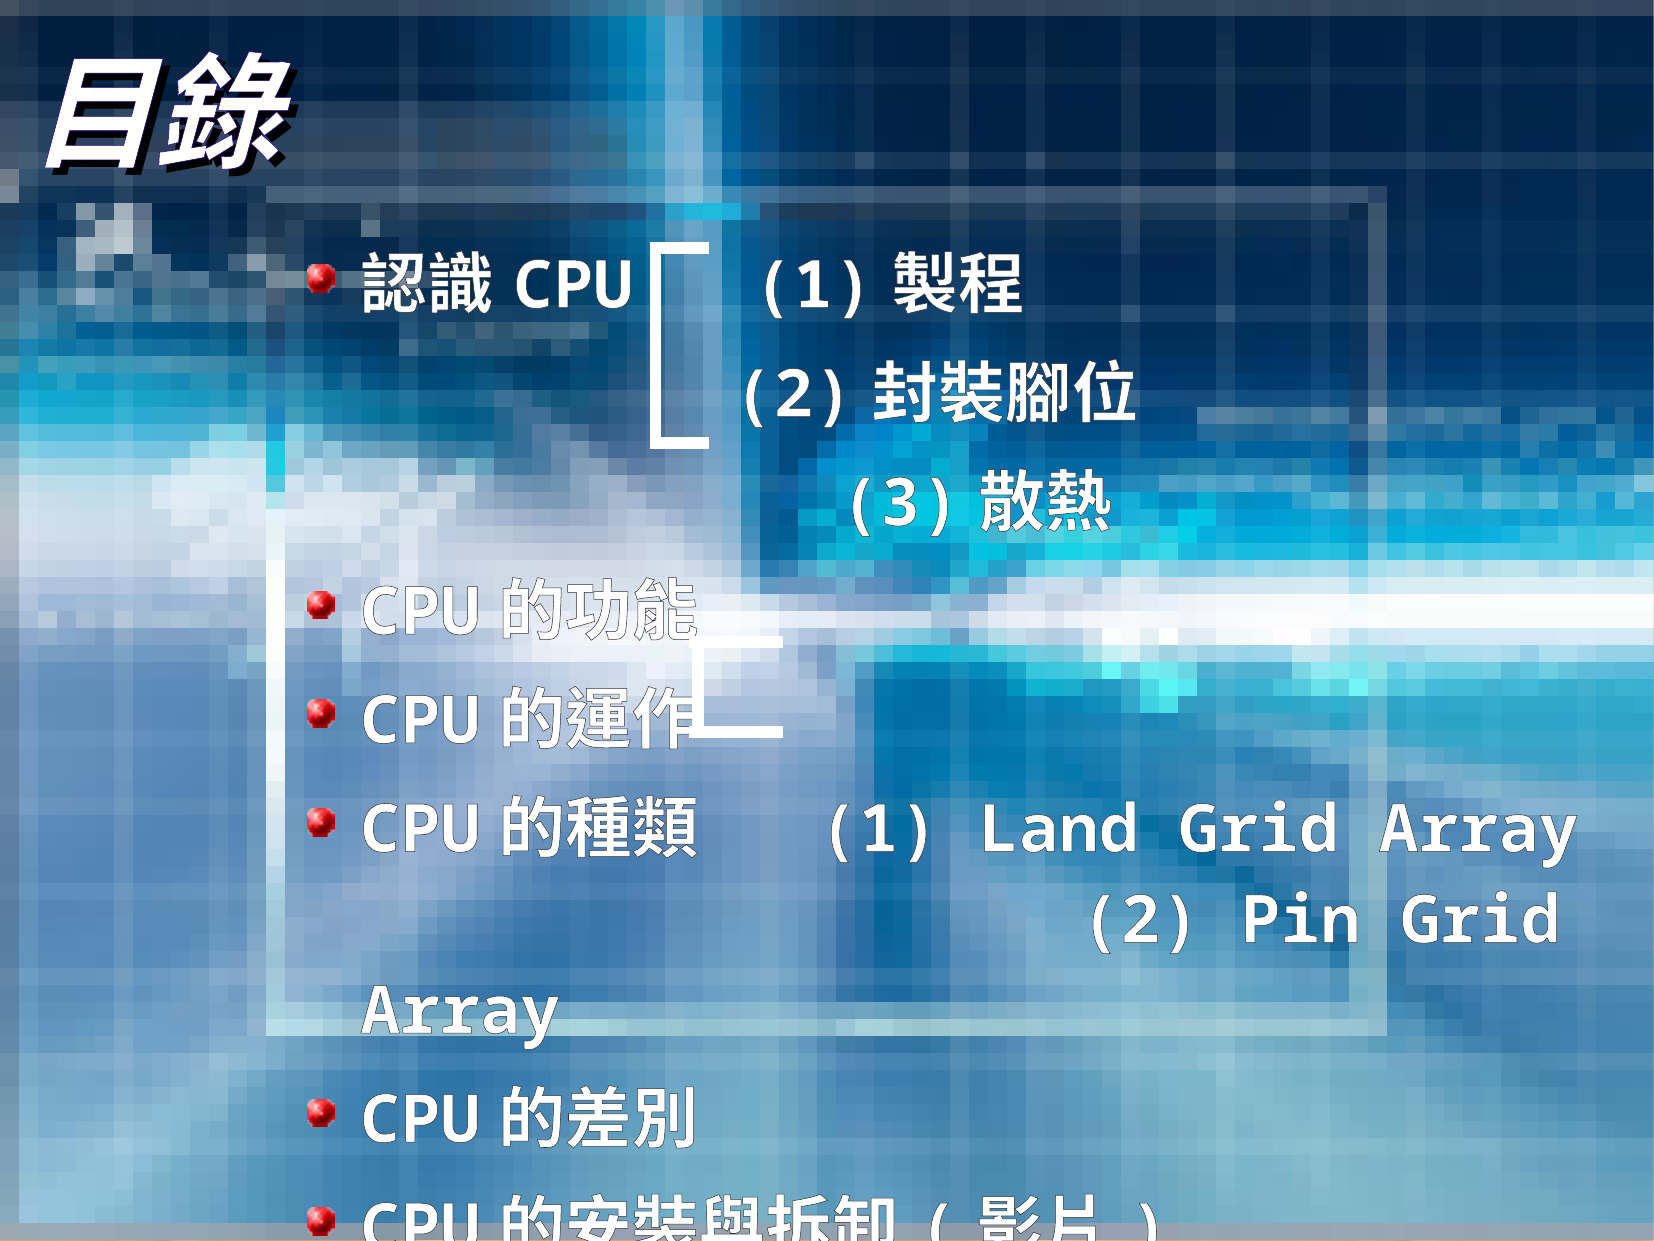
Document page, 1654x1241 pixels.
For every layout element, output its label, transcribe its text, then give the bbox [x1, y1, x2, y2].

picture [800, 1223, 810, 1241]
picture [529, 1213, 553, 1241]
picture [640, 1218, 659, 1229]
picture [715, 1229, 729, 1233]
picture [785, 1215, 792, 1227]
picture [1062, 1235, 1086, 1241]
picture [511, 1231, 520, 1241]
picture [0, 0, 1654, 1241]
picture [880, 1206, 885, 1238]
picture [858, 1223, 870, 1241]
picture [785, 1231, 792, 1241]
picture [595, 1210, 617, 1220]
list 認識CPU (1)製程 (2)封裝腳位 (3)散熱 CPU的功能 CPU的運作 CPU的種類 (1) Land Grid Array (2) Pin Grid Array CPU的差別 CPU的安裝與拆卸(影片) CPU測試 [307, 230, 1654, 1176]
picture [511, 1213, 520, 1222]
picture [714, 1202, 724, 1225]
picture [729, 1218, 733, 1228]
title 目錄 [29, 33, 1447, 174]
picture [674, 1236, 684, 1240]
picture [660, 1210, 673, 1225]
picture [591, 1229, 604, 1236]
picture [416, 1212, 427, 1225]
picture [731, 1205, 750, 1233]
